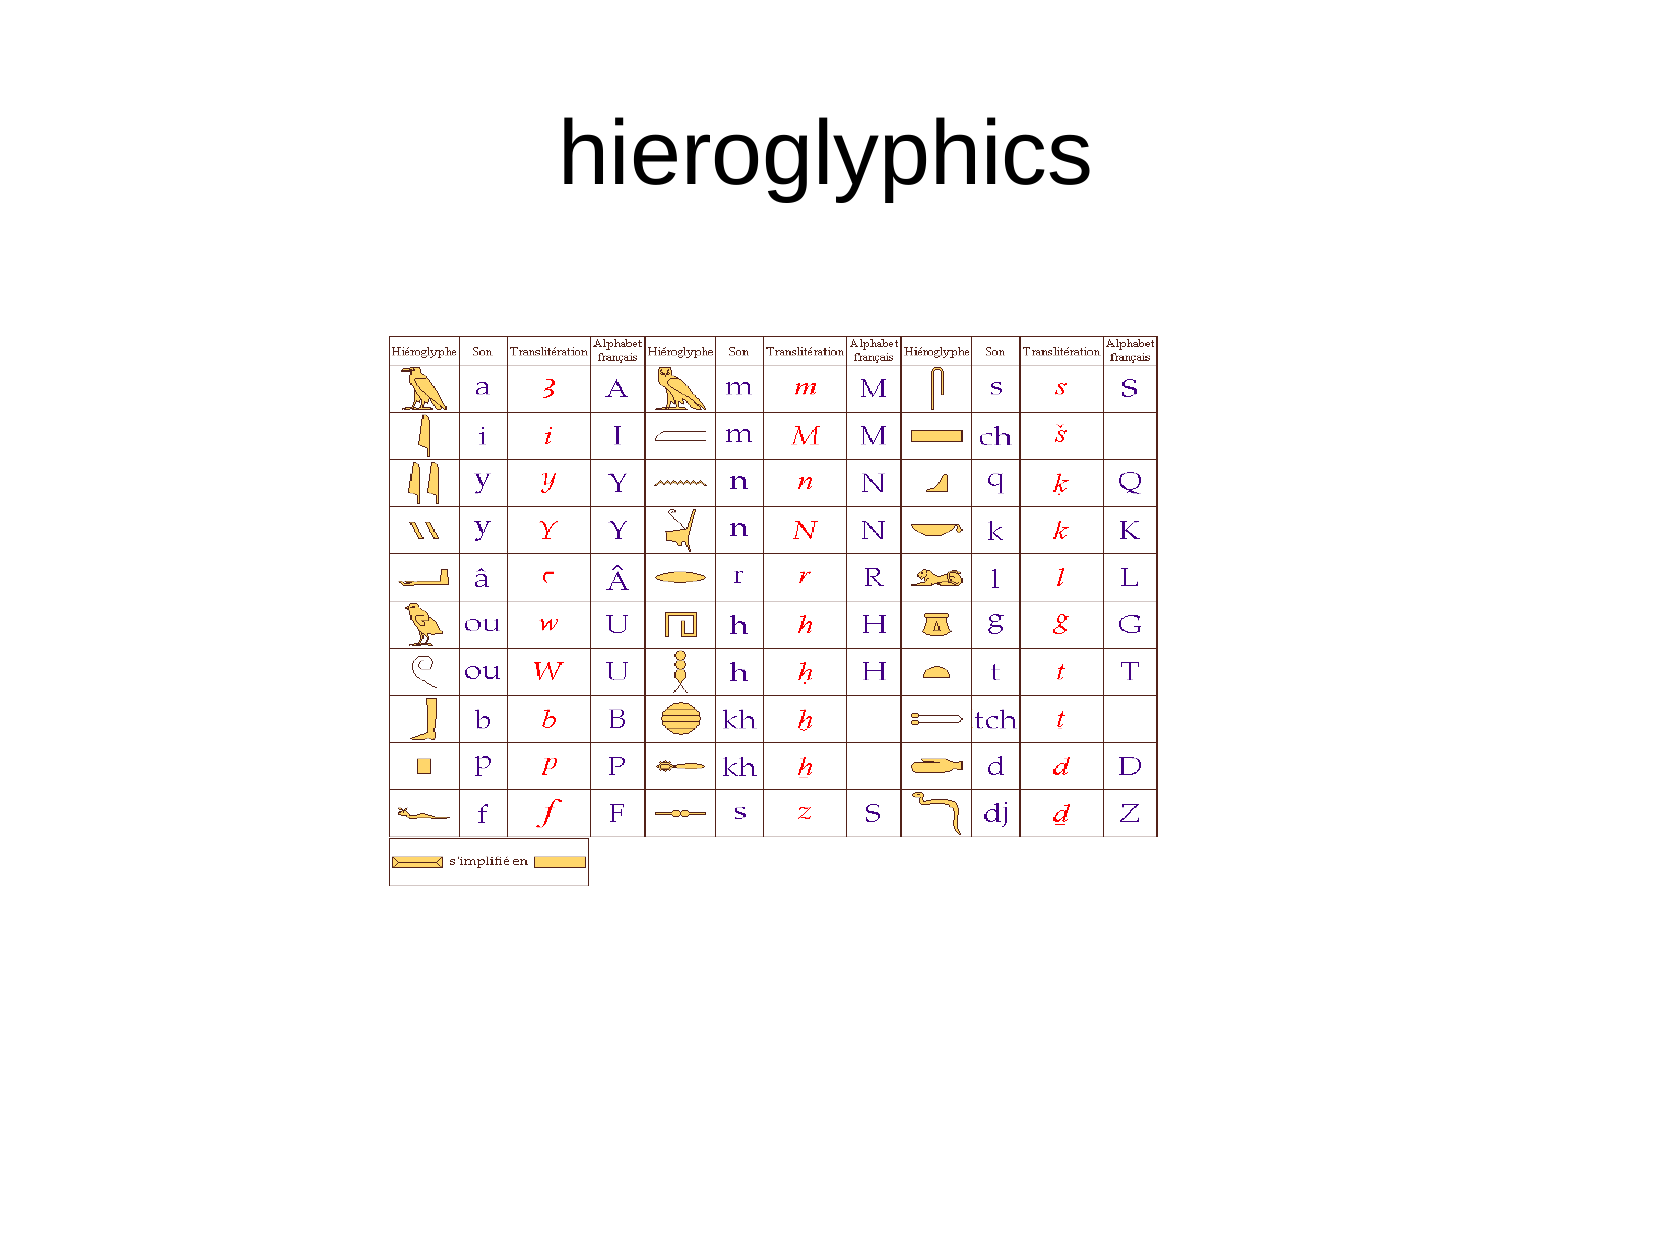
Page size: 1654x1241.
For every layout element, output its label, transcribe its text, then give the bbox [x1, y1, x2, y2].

picture [389, 336, 1158, 886]
title hieroglyphics [82, 49, 1571, 257]
